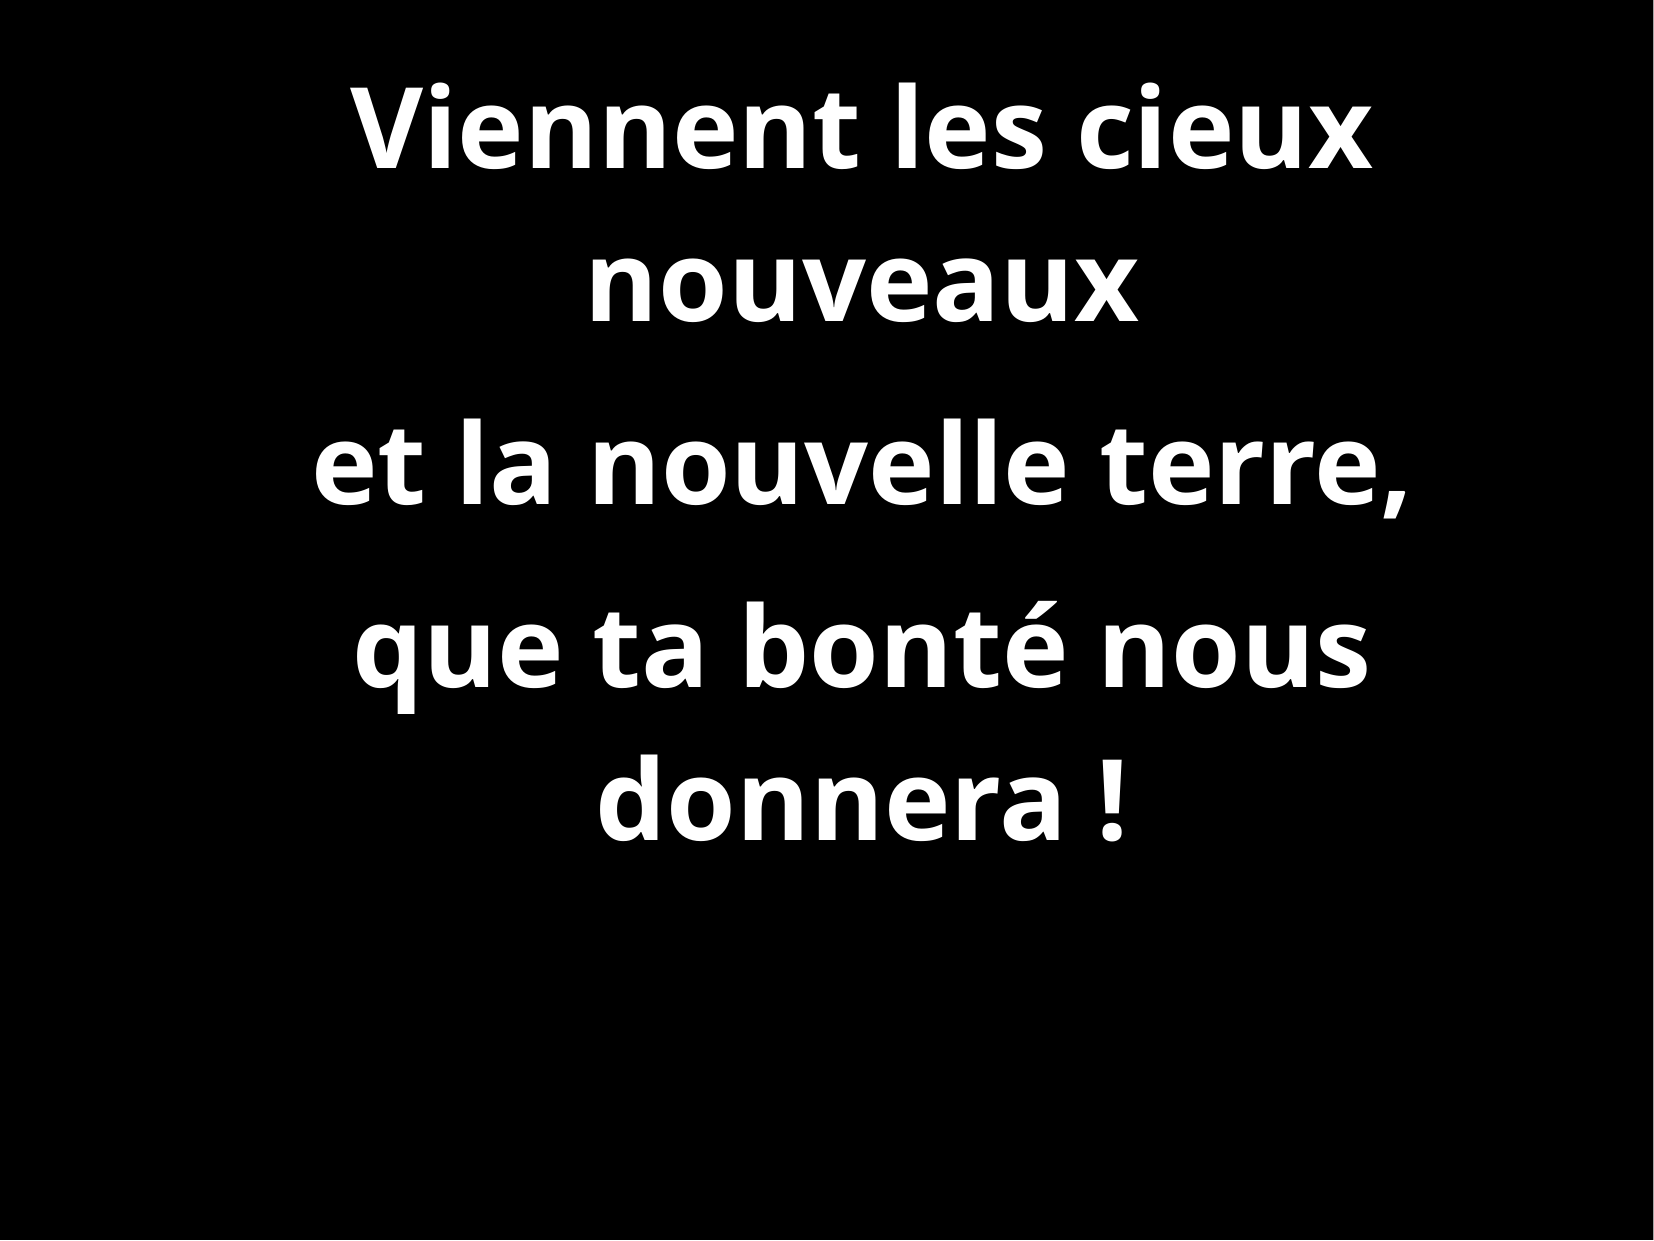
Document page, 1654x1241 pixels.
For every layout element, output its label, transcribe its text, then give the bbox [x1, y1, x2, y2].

list Viennent les cieux nouveaux et la nouvelle terre, que ta bonté nous donnera ! [59, 48, 1595, 768]
